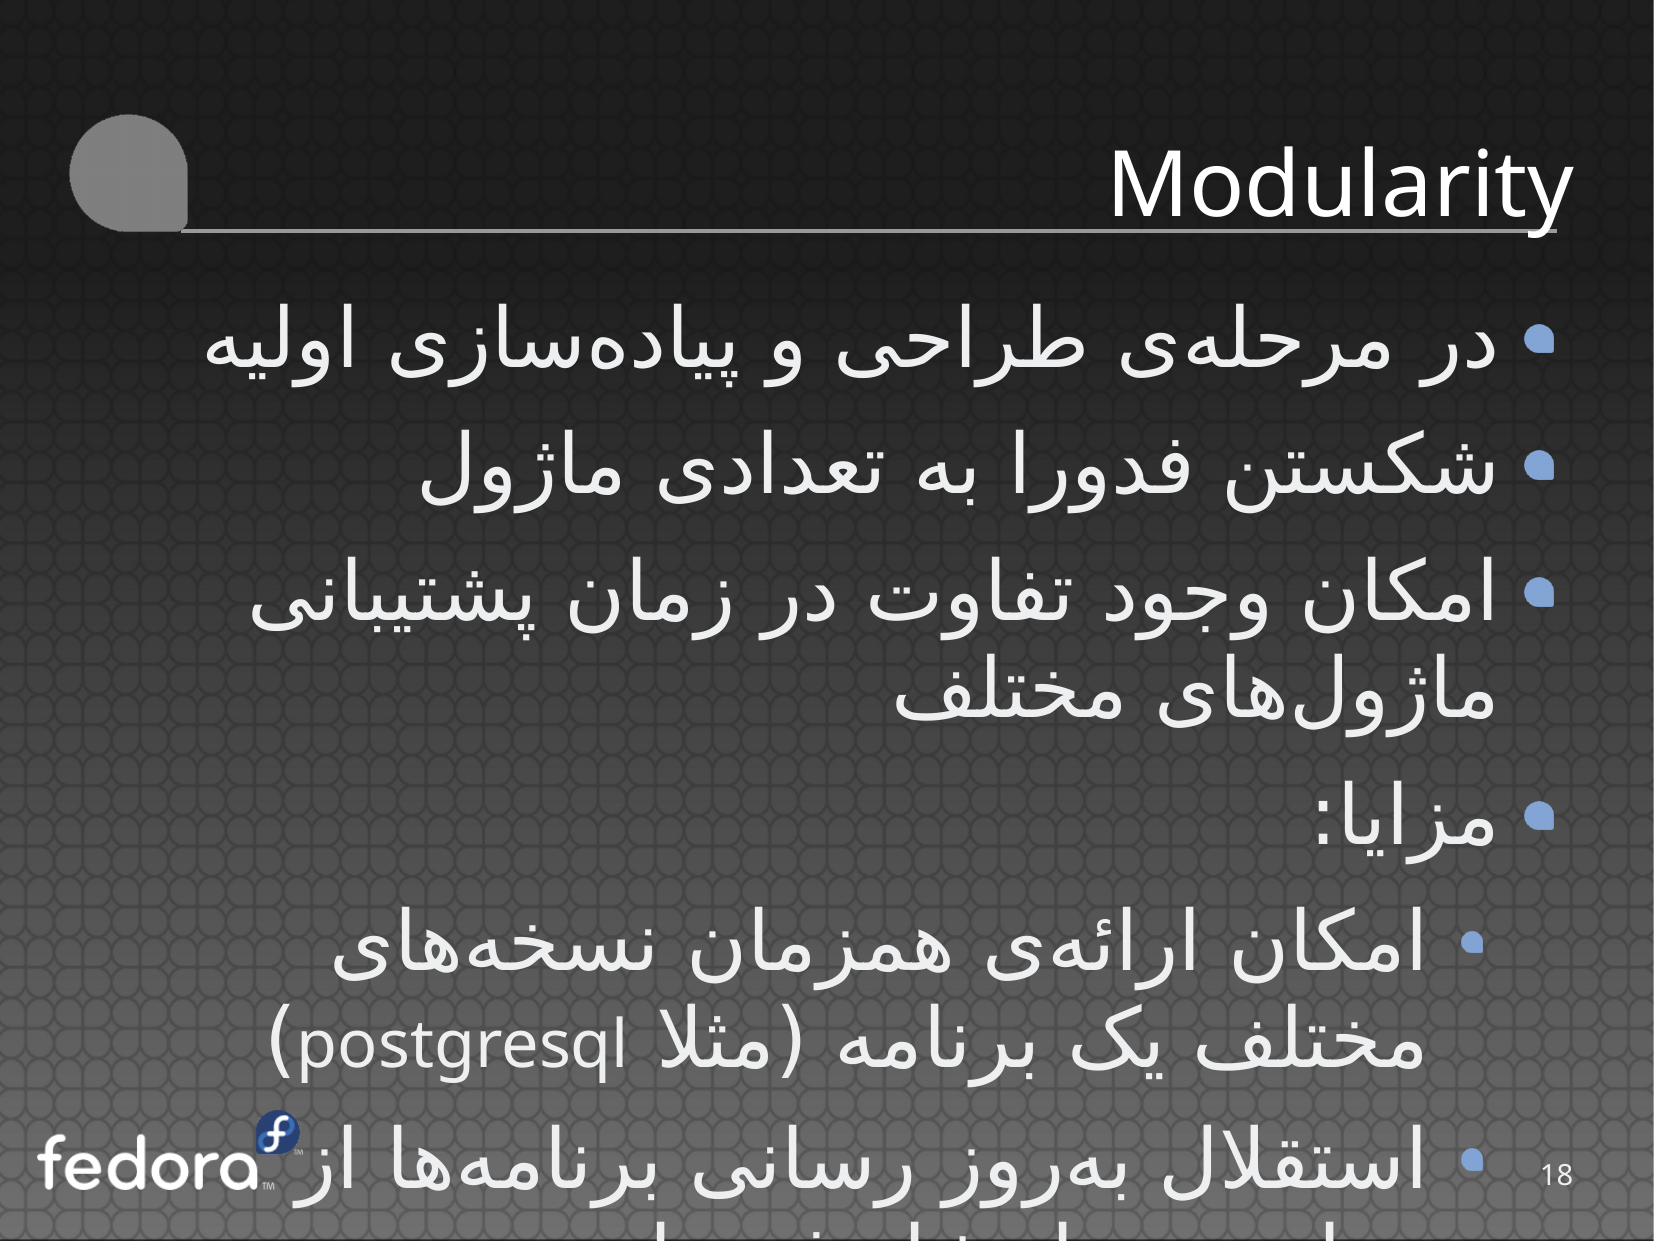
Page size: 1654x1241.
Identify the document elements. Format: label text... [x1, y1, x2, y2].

list در مرحله‌ی طراحی و پیاده‌سازی اولیه شکستن فدورا به تعدادی ماژول امکان وجود تفاوت در زمان پشتیبانی ماژول‌های مختلف مزایا: امکان ارائه‌ی همزمان نسخه‌های مختلف یک برنامه (مثلا postgresql) استقلال به‌روز رسانی برنامه‌ها از زمان‌بندی انتشار فدورا [82, 290, 1571, 1104]
picture [0, 0, 1654, 1241]
title Modularity [86, 112, 1576, 249]
